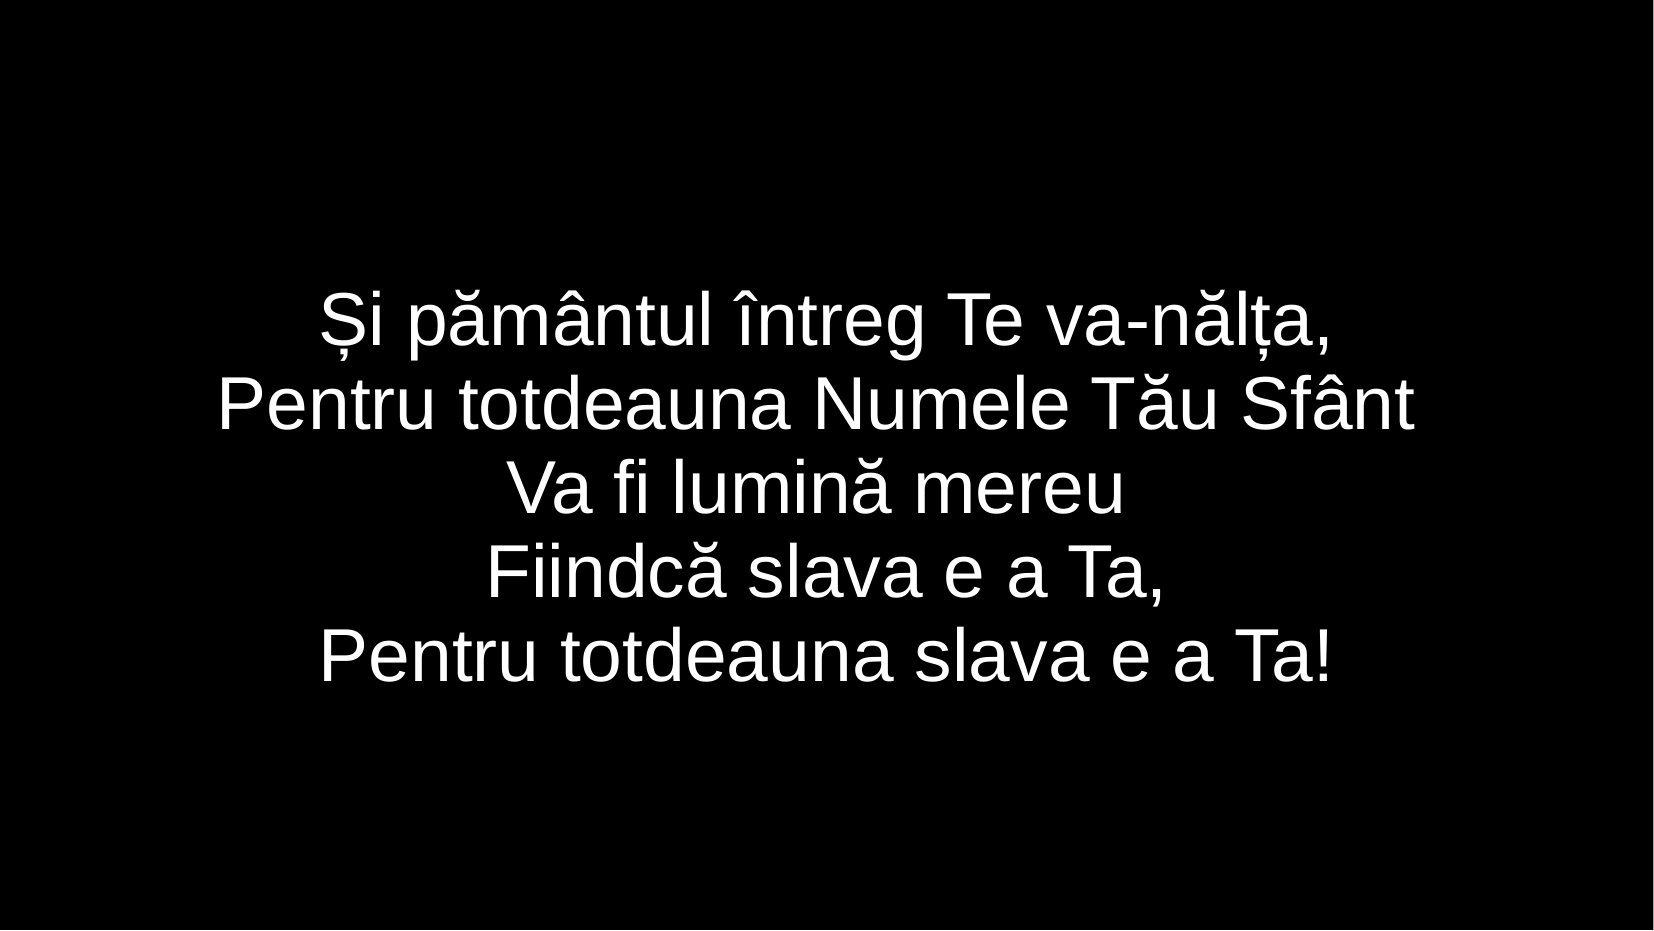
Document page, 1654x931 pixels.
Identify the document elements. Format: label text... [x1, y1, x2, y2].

text_box Și pământul întreg Te va-nălța, Pentru totdeauna Numele Tău Sfânt Va fi lumină mereu Fiindcă slava e a Ta, Pentru totdeauna slava e a Ta! [82, 217, 1571, 757]
